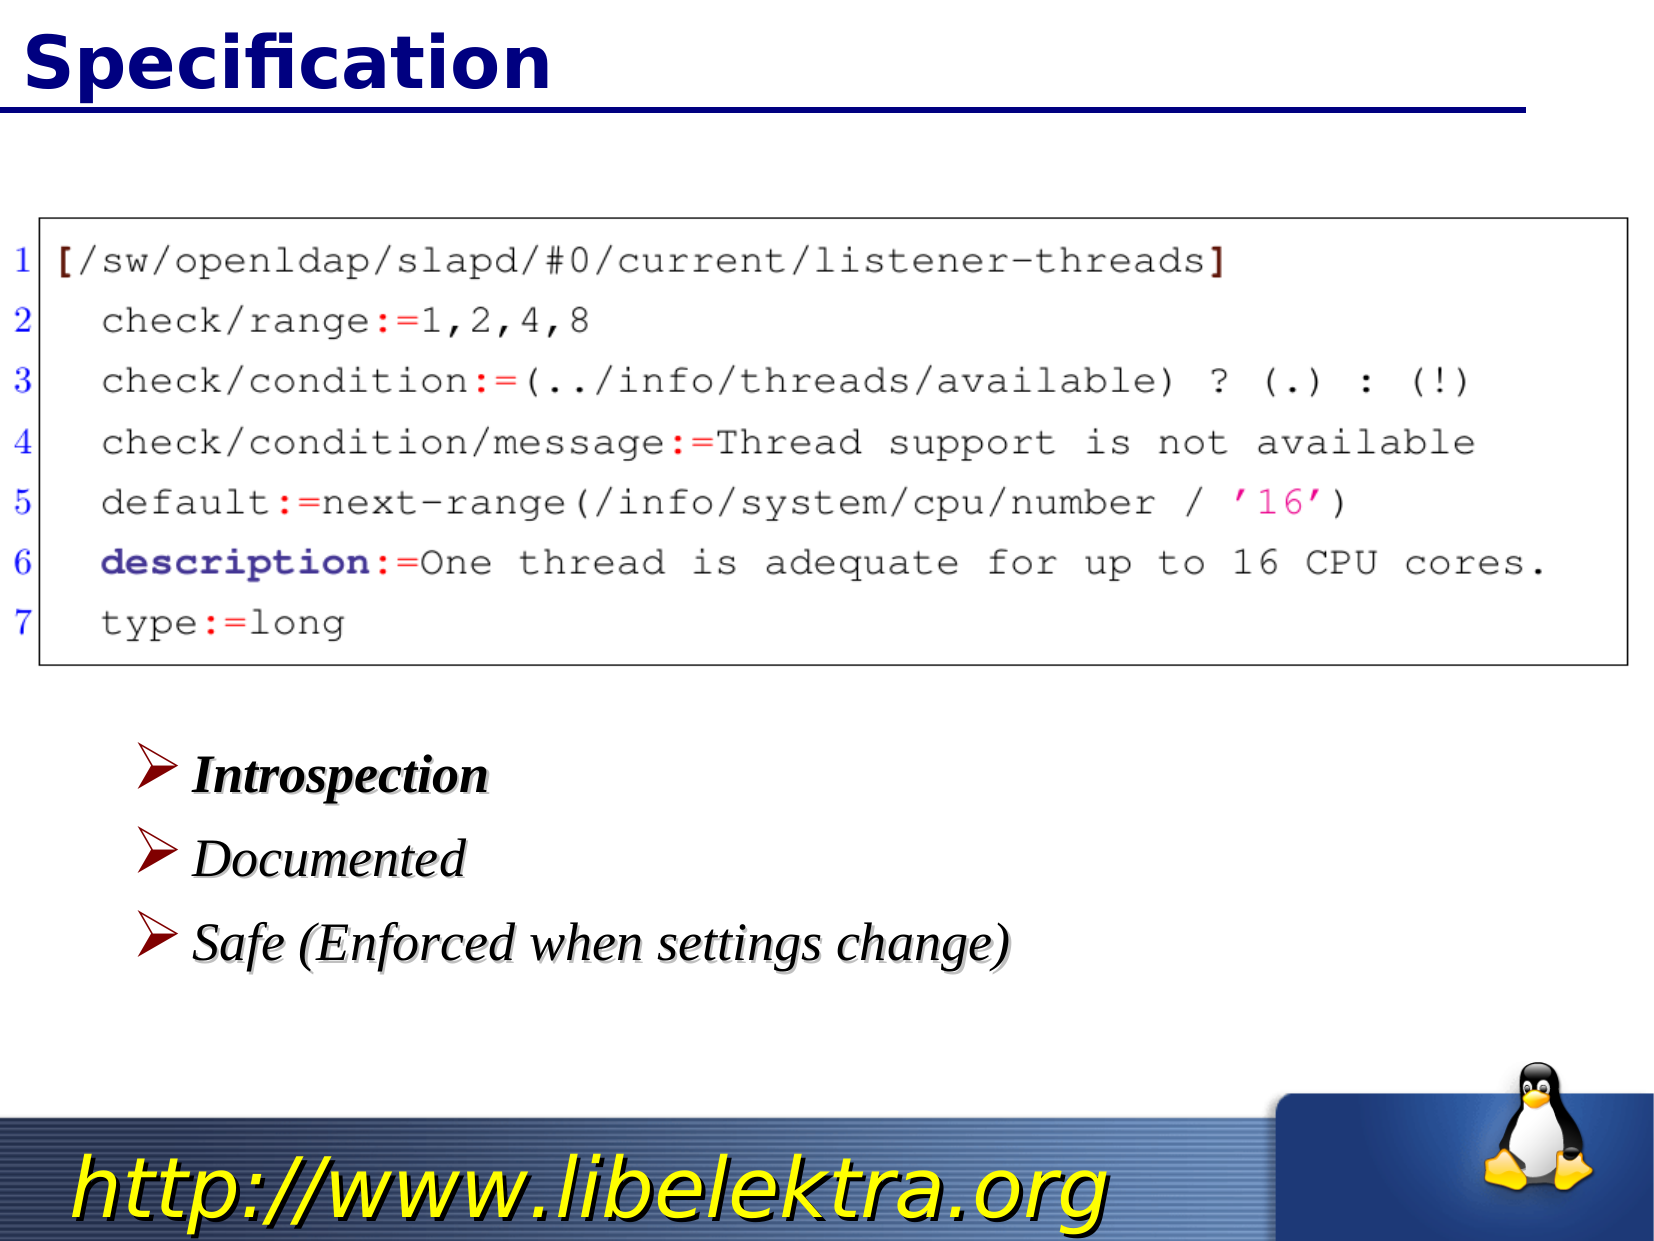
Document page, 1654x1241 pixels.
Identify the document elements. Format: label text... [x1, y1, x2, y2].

list Introspection Documented Safe (Enforced when settings change) [118, 732, 1434, 1003]
text_box Specification [22, 14, 1611, 111]
picture [0, 1061, 1654, 1241]
picture [0, 200, 1654, 691]
